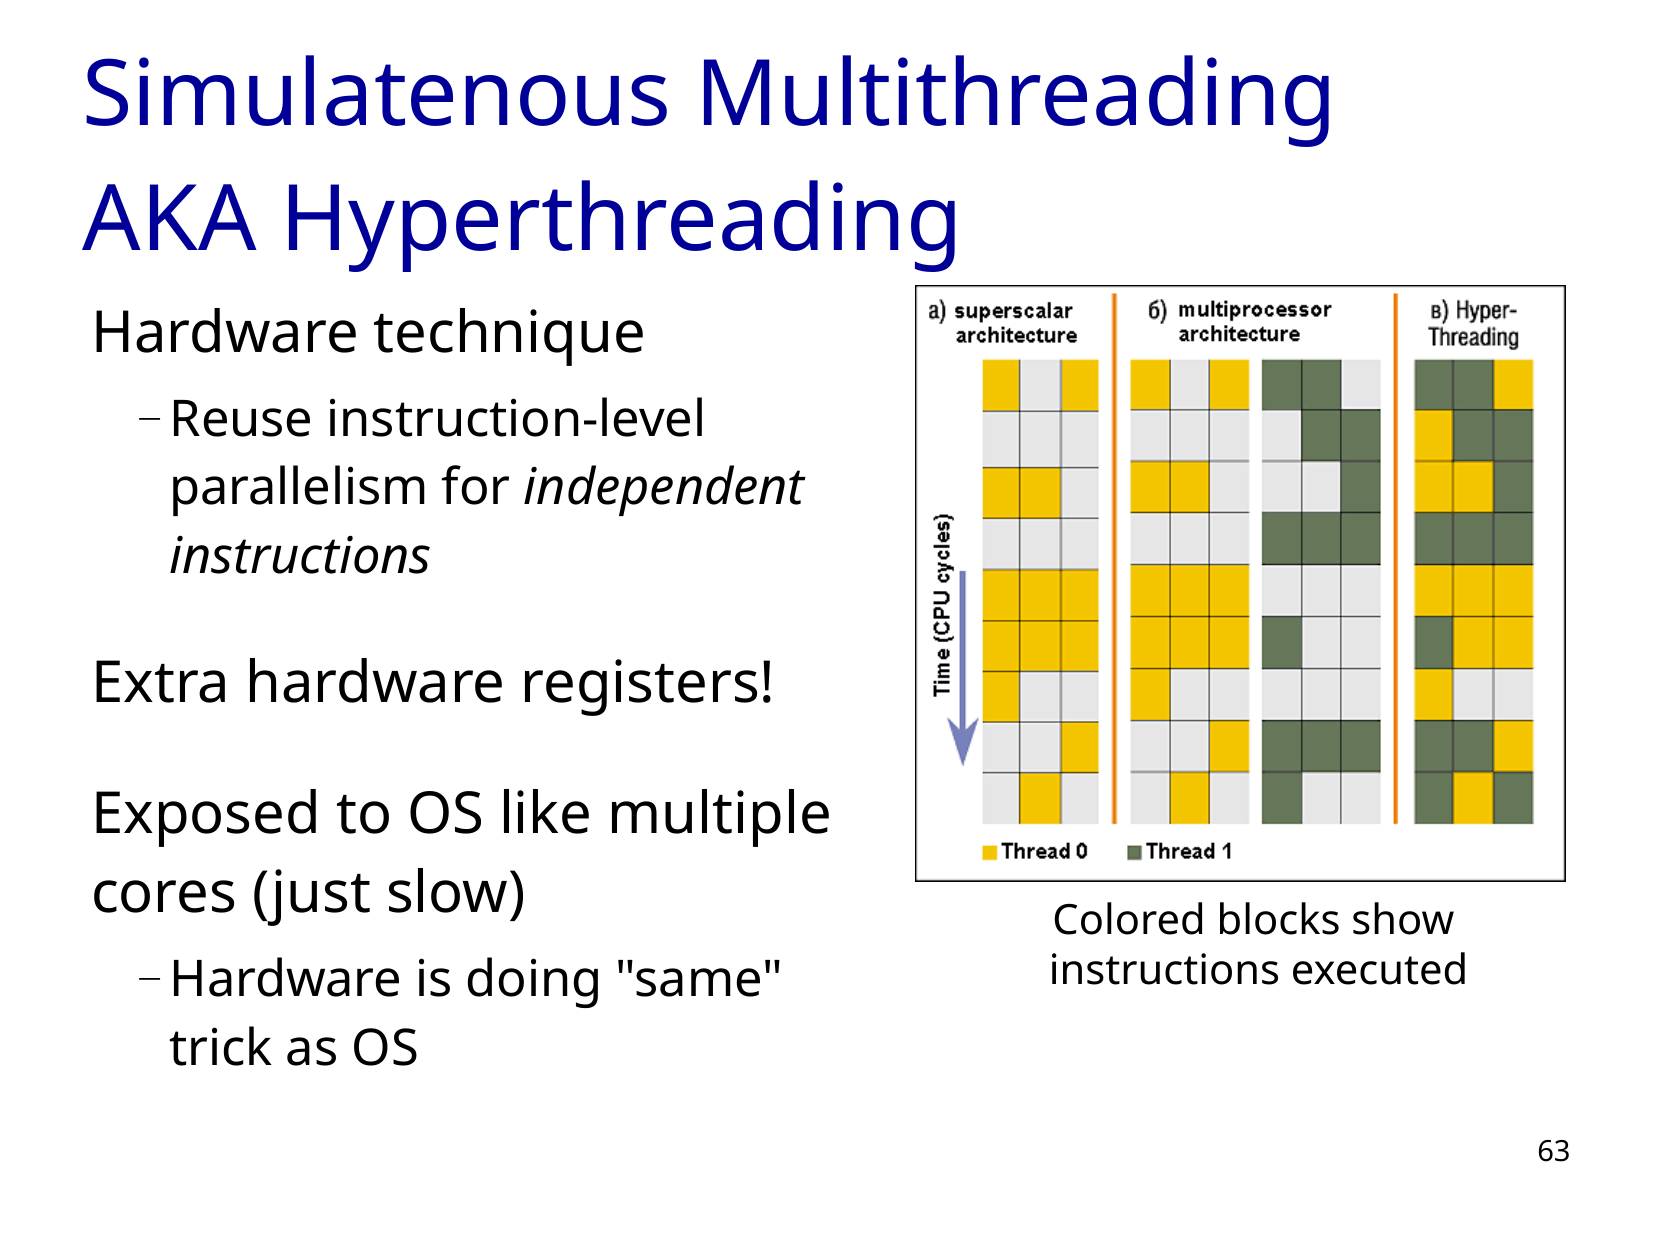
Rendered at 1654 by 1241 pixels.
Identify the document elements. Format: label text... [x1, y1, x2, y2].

list Hardware technique Reuse instruction-level parallelism for independent instructions Extra hardware registers! Exposed to OS like multiple cores (just slow) Hardware is doing "same" trick as OS [60, 290, 841, 1096]
text_box Colored blocks show instructions executed [777, 885, 1654, 1051]
title Simulatenous Multithreading AKA Hyperthreading [82, 49, 1571, 257]
picture [915, 285, 1566, 882]
